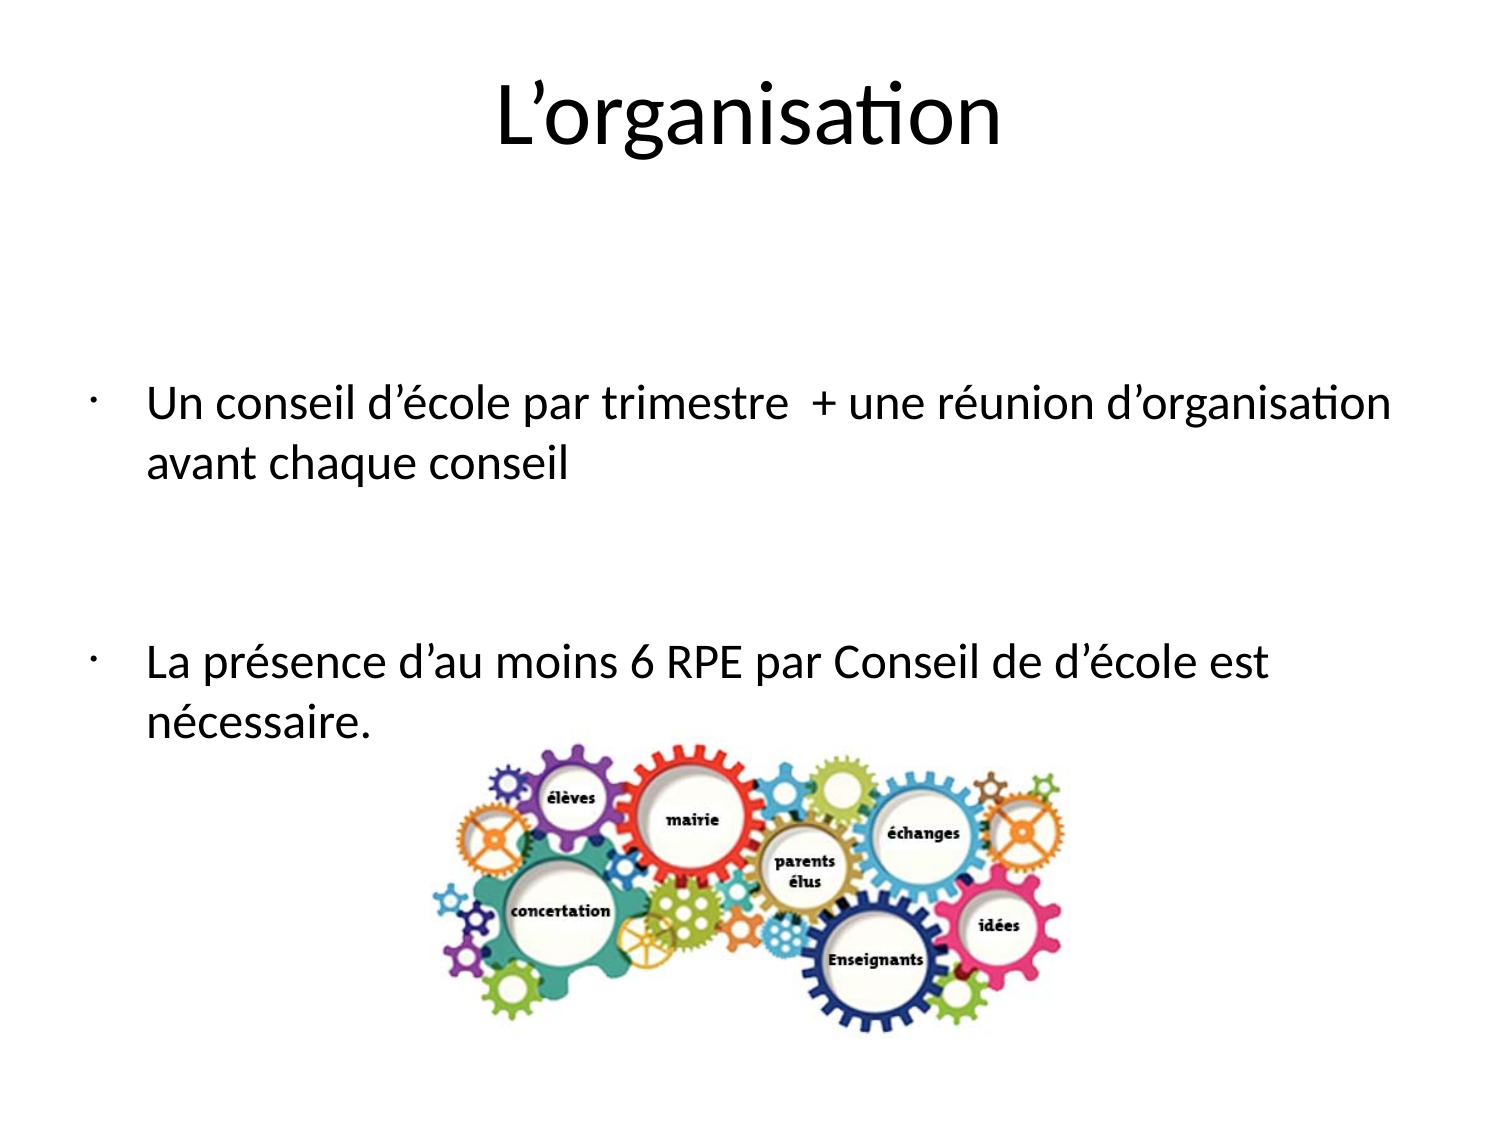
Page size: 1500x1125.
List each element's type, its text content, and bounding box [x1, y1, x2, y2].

title L’organisation [75, 45, 1425, 233]
list Un conseil d’école par trimestre + une réunion d’organisation avant chaque conseil La présence d’au moins 6 RPE par Conseil de d’école est nécessaire. [75, 262, 1425, 1005]
picture [430, 727, 1070, 1071]
